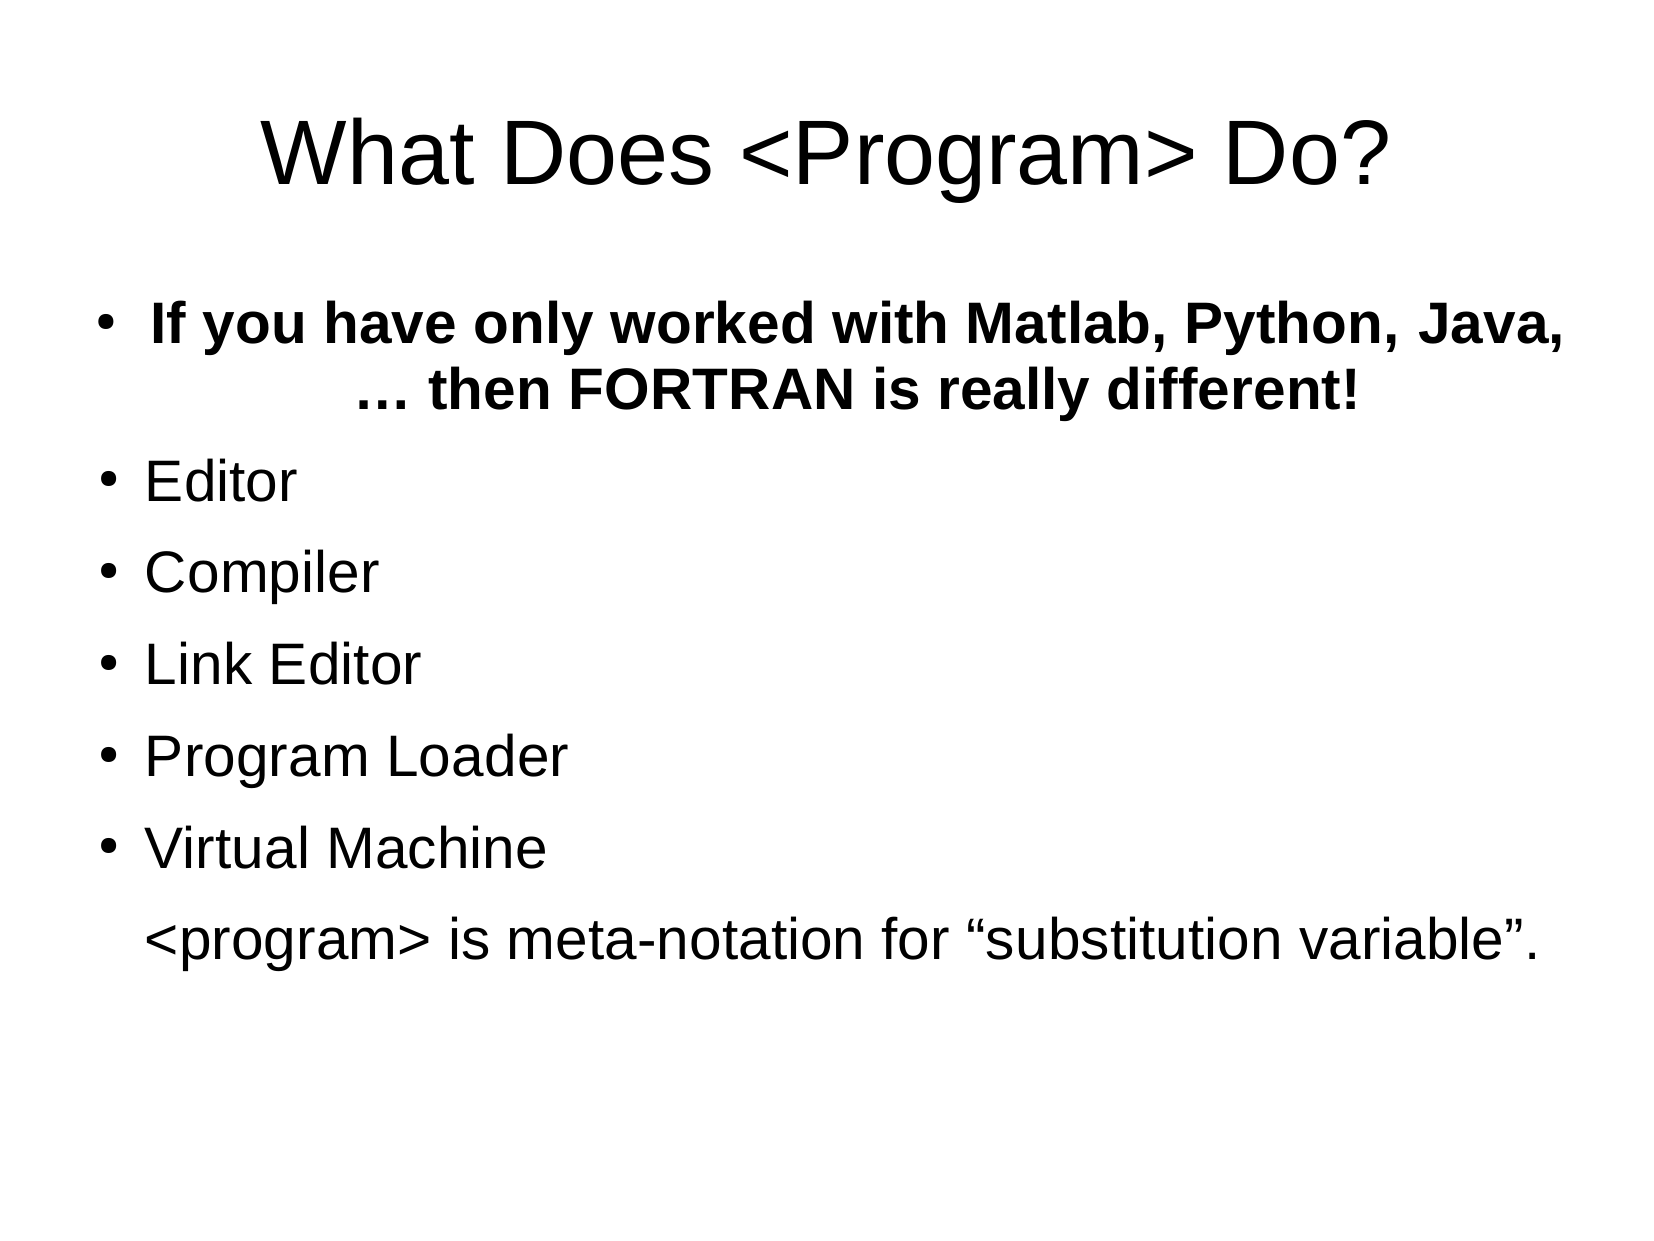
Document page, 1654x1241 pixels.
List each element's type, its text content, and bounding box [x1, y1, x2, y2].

list If you have only worked with Matlab, Python, Java, … then FORTRAN is really different! Editor Compiler Link Editor Program Loader Virtual Machine <program> is meta-notation for “substitution variable”. [82, 290, 1571, 1010]
title What Does <Program> Do? [82, 49, 1571, 257]
